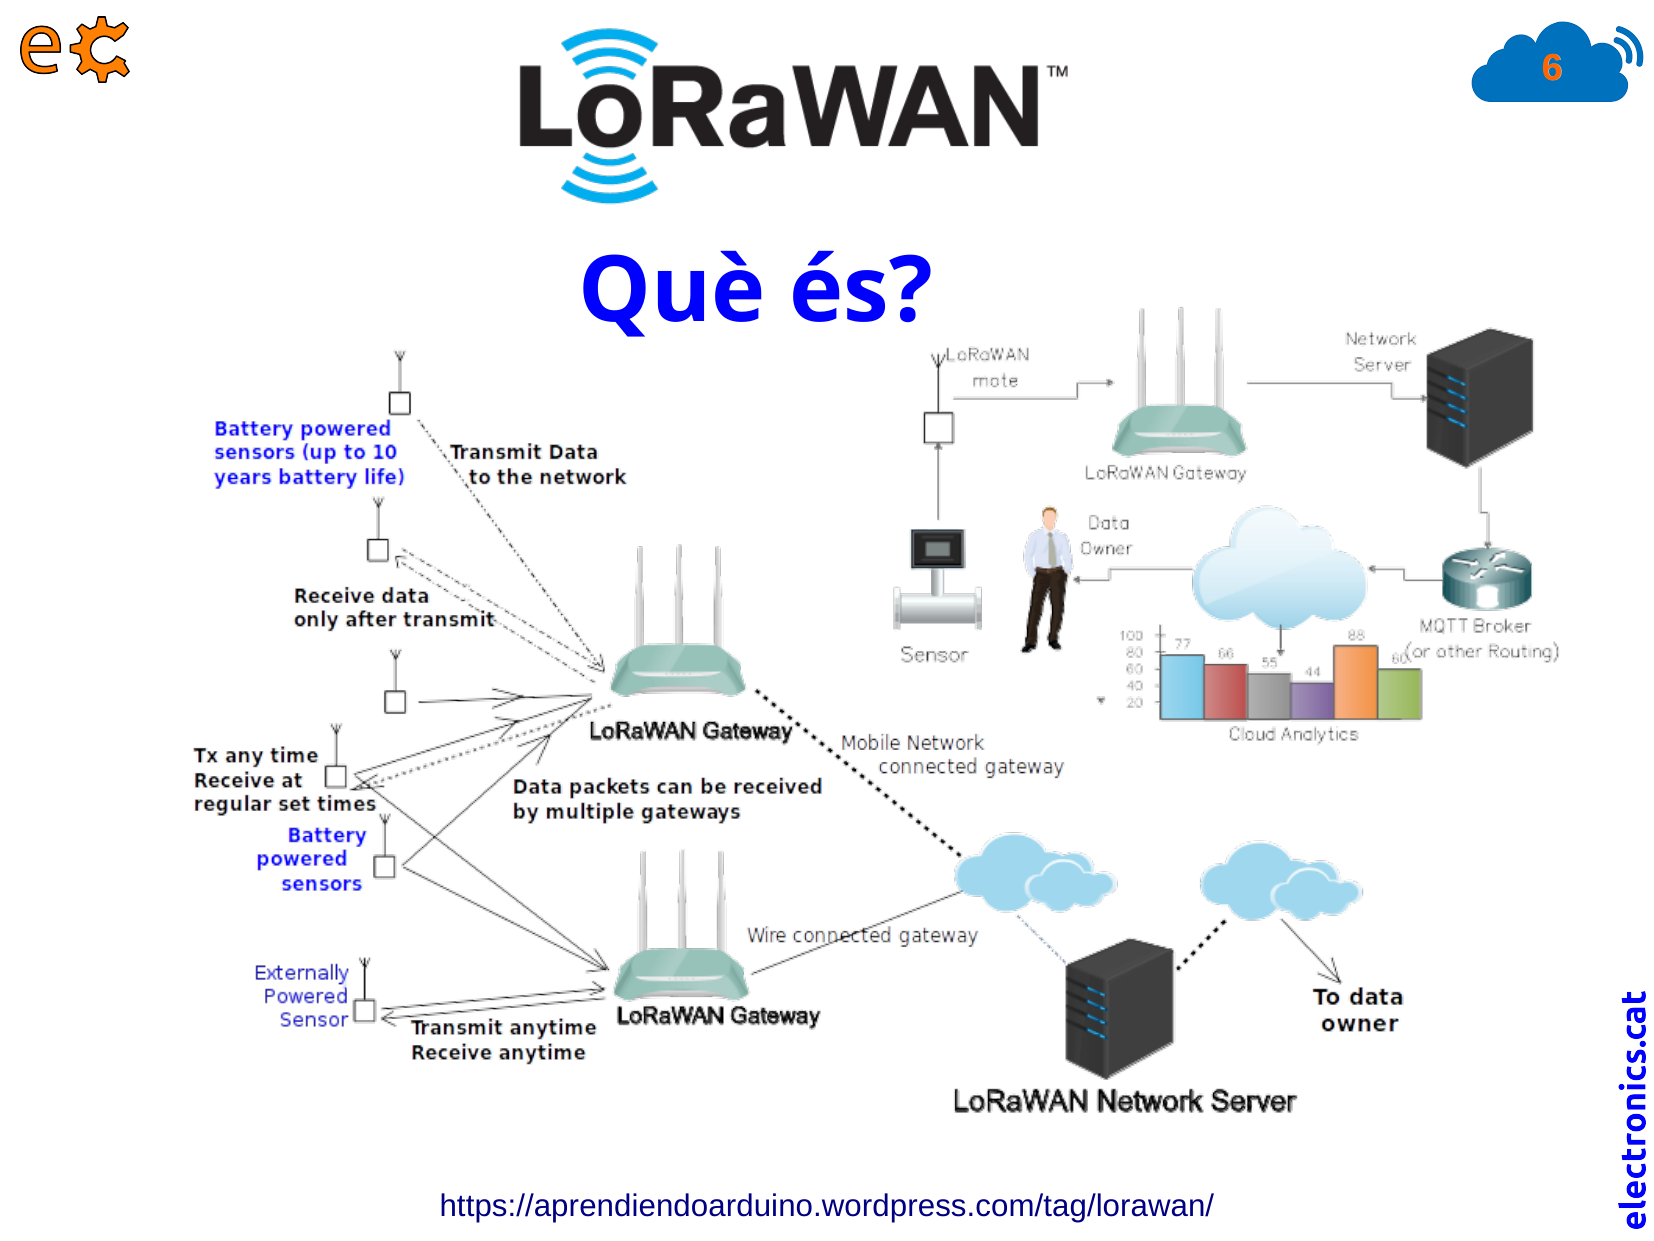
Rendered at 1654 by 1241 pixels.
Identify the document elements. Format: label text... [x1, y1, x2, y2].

picture [1618, 991, 1646, 1181]
text_box https://aprendiendoarduino.wordpress.com/tag/lorawan/ [424, 1181, 1654, 1241]
picture [405, 0, 1146, 284]
text_box <número> [1526, 38, 1654, 109]
picture [20, 16, 130, 83]
picture [150, 295, 1571, 1155]
title Què és? [0, 182, 1595, 390]
picture [1464, 16, 1650, 106]
